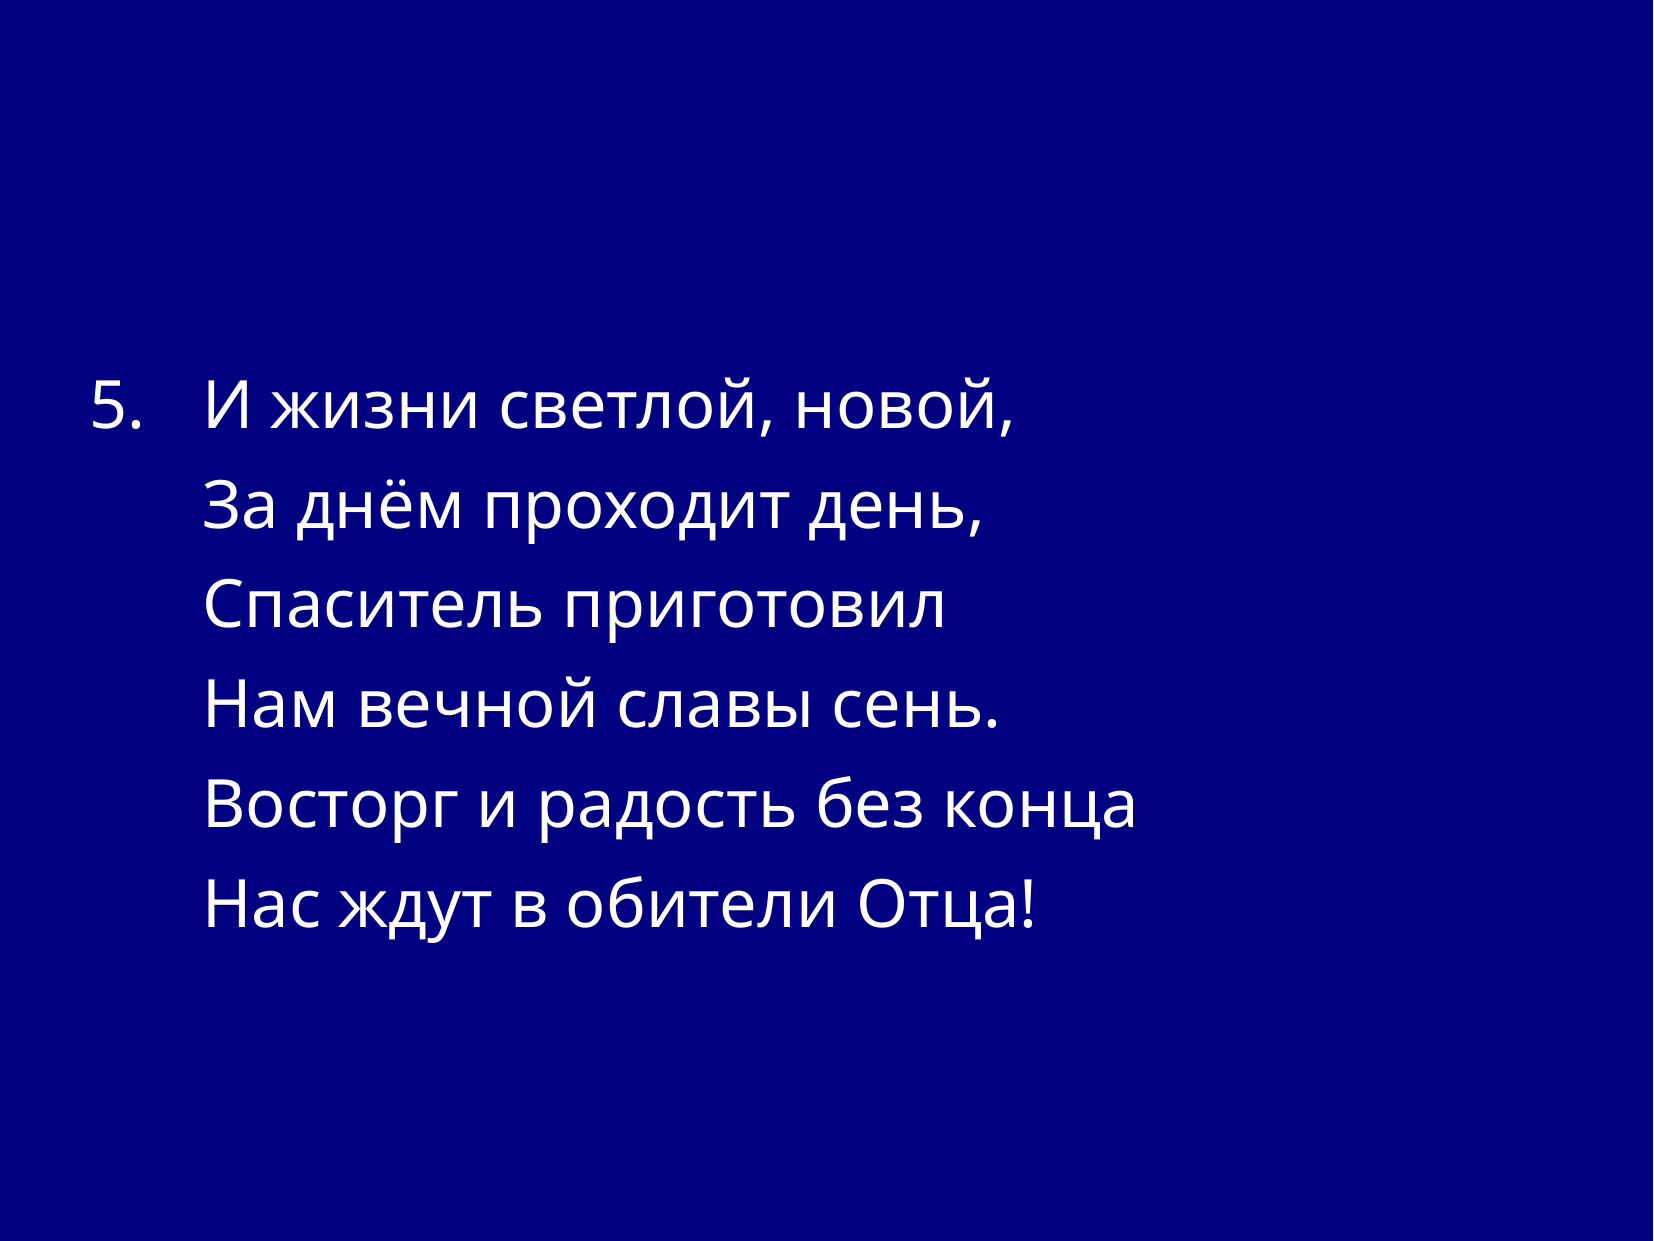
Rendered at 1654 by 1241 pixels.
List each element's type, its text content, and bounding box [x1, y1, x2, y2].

text_box 5. И жизни светлой, новой, За днём проходит день, Спаситель приготовил Нам вечной славы сень. Восторг и радость без конца Нас ждут в обители Отца! [75, 150, 1576, 1163]
